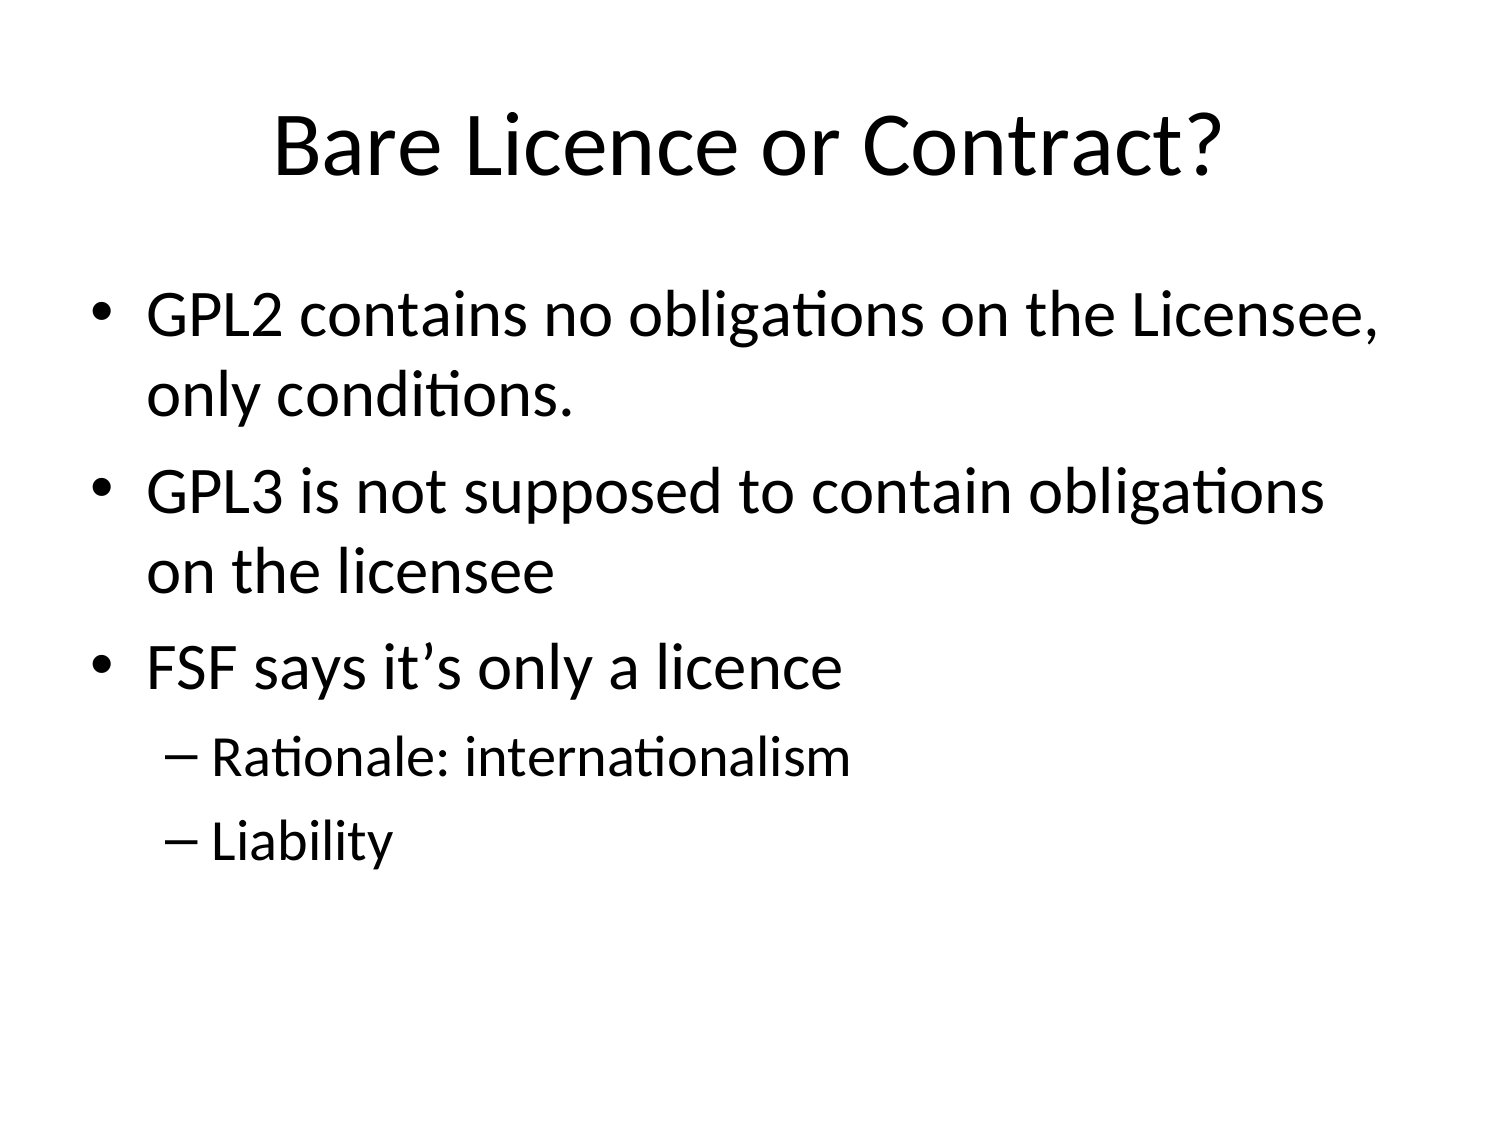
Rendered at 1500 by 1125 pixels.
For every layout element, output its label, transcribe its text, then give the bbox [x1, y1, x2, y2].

list GPL2 contains no obligations on the Licensee, only conditions. GPL3 is not supposed to contain obligations on the licensee FSF says it’s only a licence Rationale: internationalism Liability [75, 262, 1426, 1061]
title Bare Licence or Contract? [75, 45, 1426, 233]
